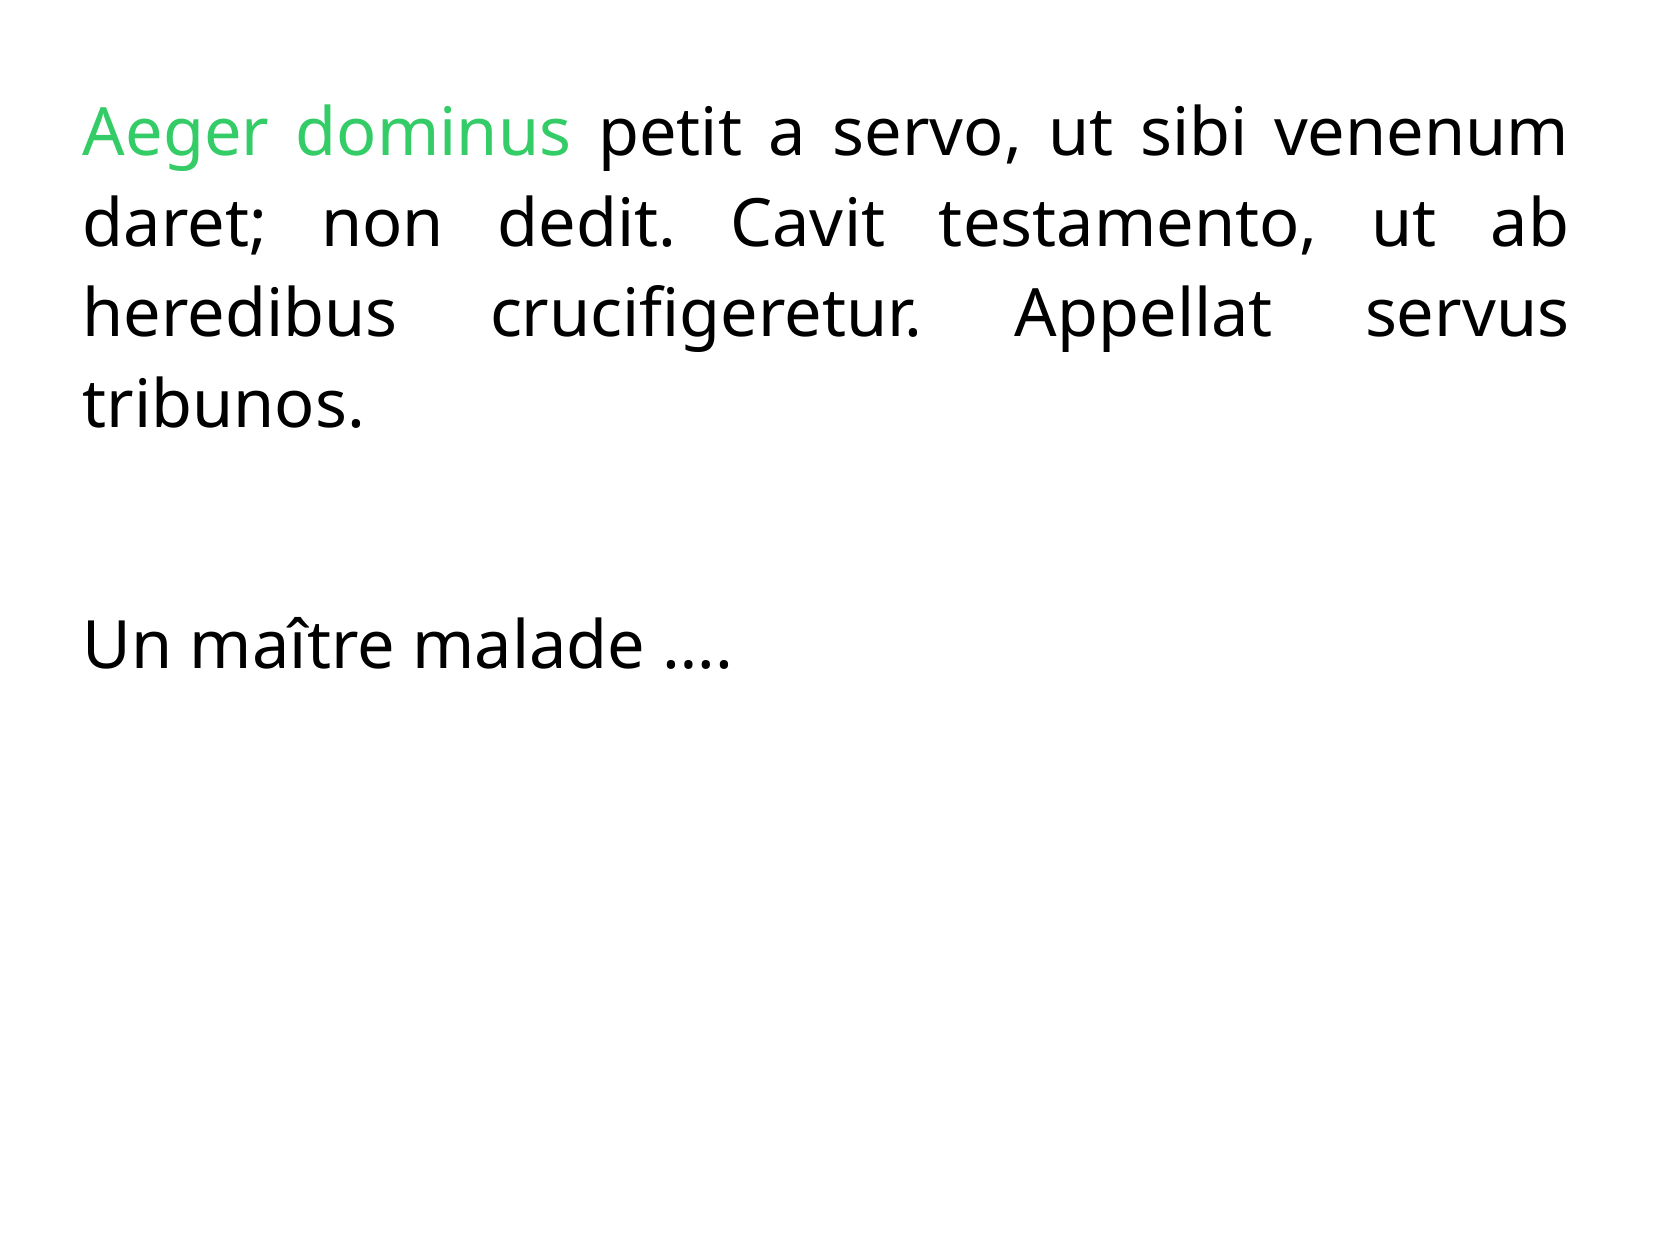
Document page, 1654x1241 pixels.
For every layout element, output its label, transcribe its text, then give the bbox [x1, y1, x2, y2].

list Aeger dominus petit a servo, ut sibi venenum daret; non dedit. Cavit testamento, ut ab heredibus crucifigeretur. Appellat servus tribunos. Un maître malade …. [82, 83, 1571, 804]
